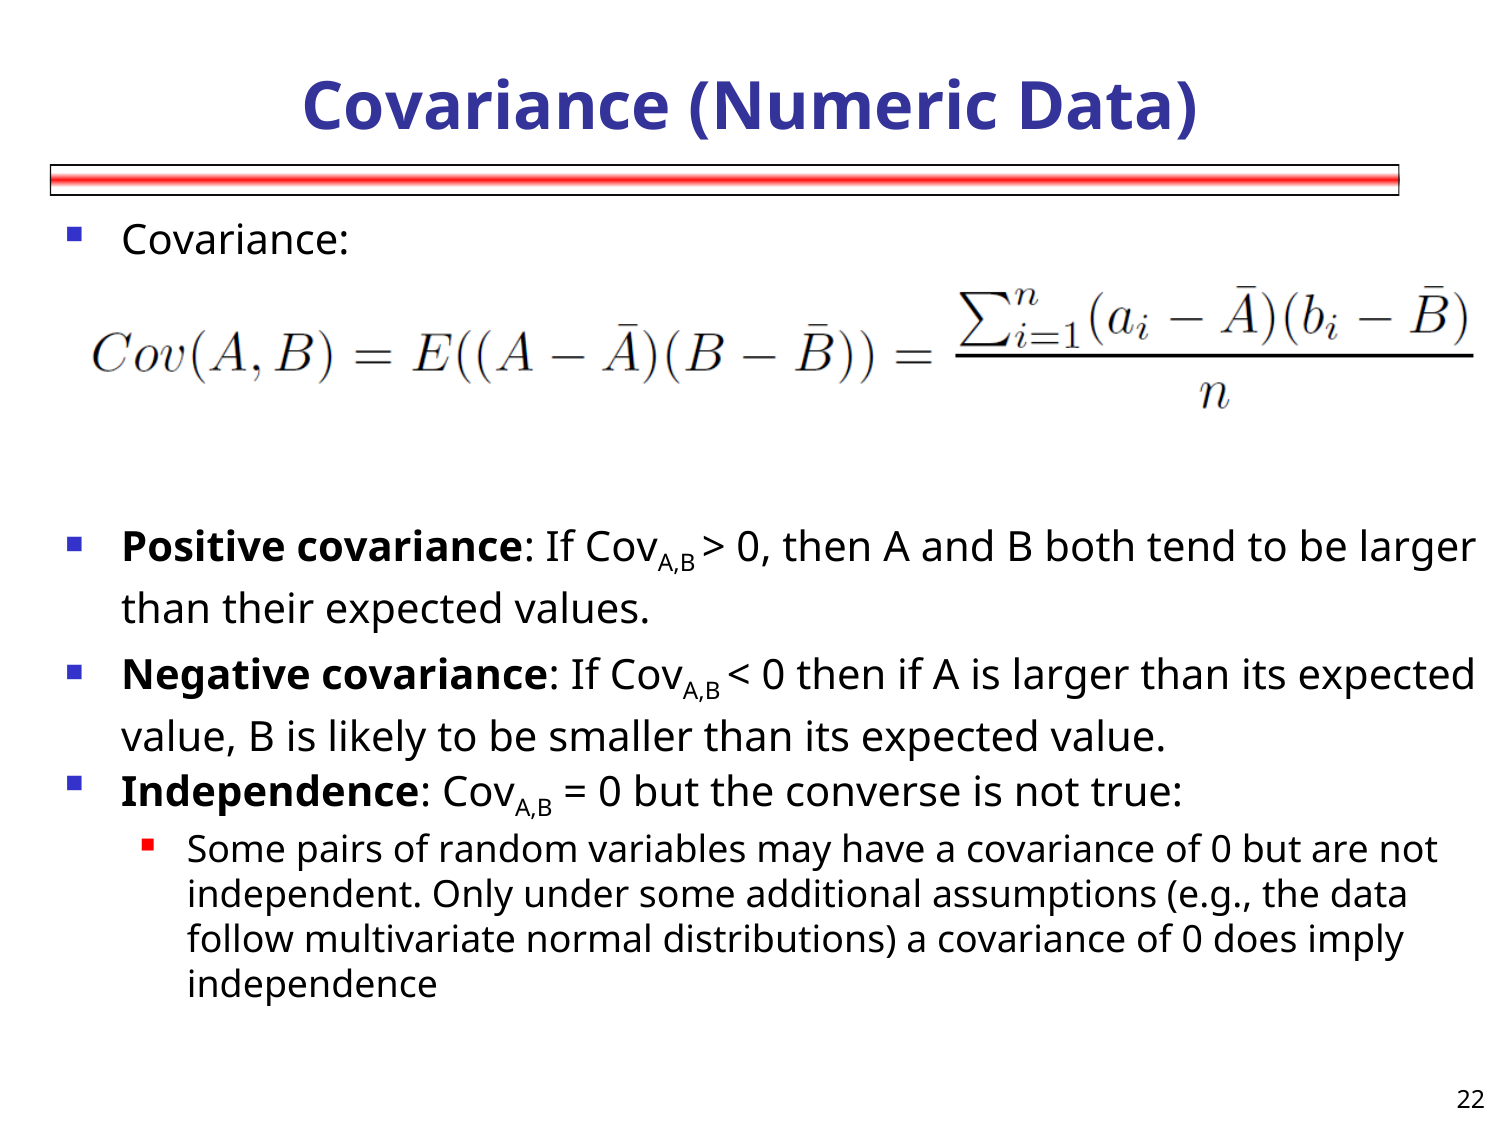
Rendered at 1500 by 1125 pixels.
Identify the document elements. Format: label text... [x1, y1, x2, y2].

list Covariance: Positive covariance: If CovA,B > 0, then A and B both tend to be larger than their expected values. Negative covariance: If CovA,B < 0 then if A is larger than its expected value, B is likely to be smaller than its expected value. Independence: CovA,B = 0 but the converse is not true: Some pairs of random variables may have a covariance of 0 but are not independent. Only under some additional assumptions (e.g., the data follow multivariate normal distributions) a covariance of 0 does imply independence [49, 200, 1500, 1076]
title Covariance (Numeric Data) [0, 49, 1500, 150]
text_box <number> [1187, 1076, 1500, 1125]
